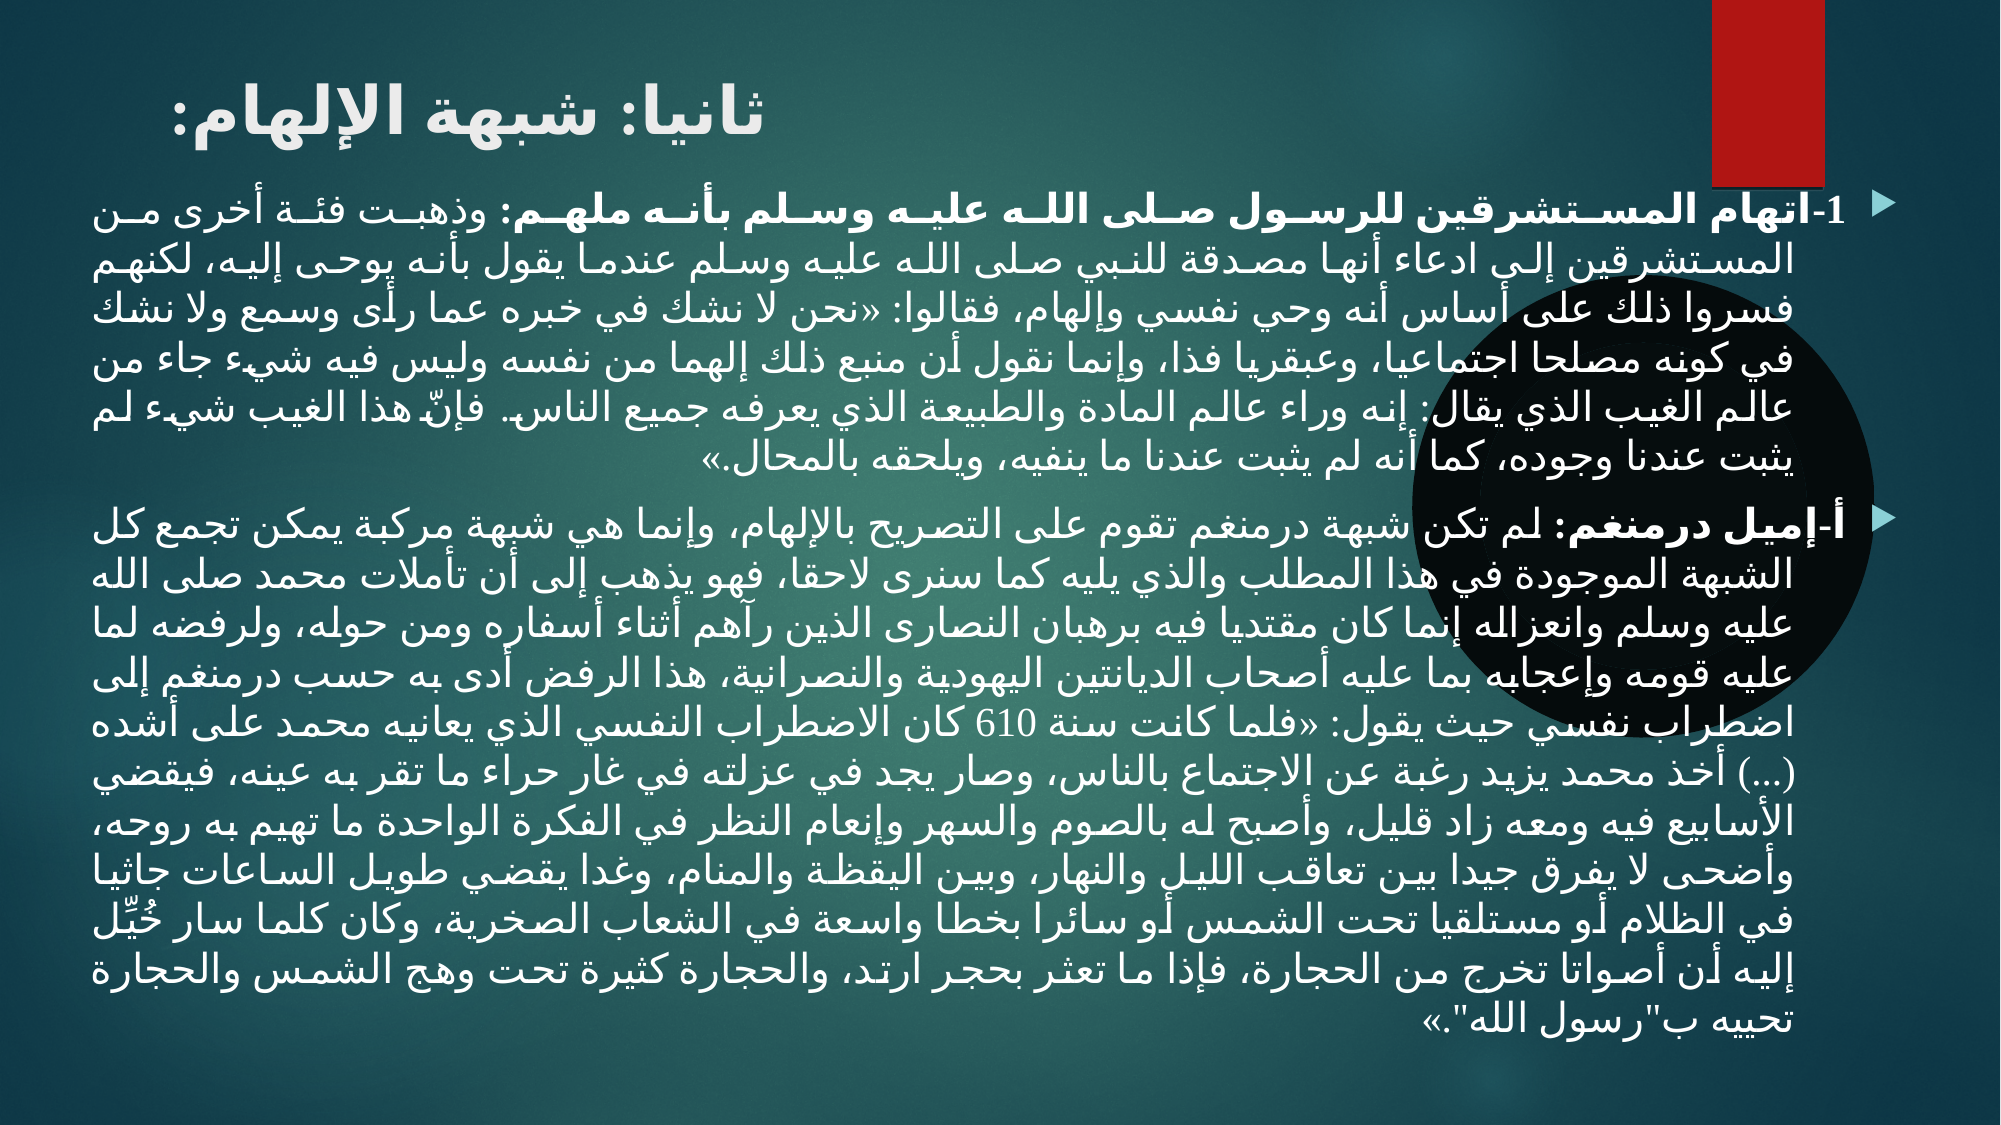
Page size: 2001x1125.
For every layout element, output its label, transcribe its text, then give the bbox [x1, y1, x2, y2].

title ثانيا: شبهة الإلهام: [137, 59, 1863, 175]
list 1-اتهام المستشرقين للرسول صلى الله عليه وسلم بأنه ملهم: وذهبت فئة أخرى من المستشرقين إلى ادعاء أنها مصدقة للنبي صلى الله عليه وسلم عندما يقول بأنه يوحى إليه، لكنهم فسروا ذلك على أساس أنه وحي نفسي وإلهام، فقالوا: «نحن لا نشك في خبره عما رأى وسمع ولا نشك في كونه مصلحا اجتماعيا، وعبقريا فذا، وإنما نقول أن منبع ذلك إلهما من نفسه وليس فيه شيء جاء من عالم الغيب الذي يقال: إنه وراء عالم المادة والطبيعة الذي يعرفه جميع الناس. فإنّ هذا الغيب شيء لم يثبت عندنا وجوده، كما أنه لم يثبت عندنا ما ينفيه، ويلحقه بالمحال.» أ-إميل درمنغم: لم تكن شبهة درمنغم تقوم على التصريح بالإلهام، وإنما هي شبهة مركبة يمكن تجمع كل الشبهة الموجودة في هذا المطلب والذي يليه كما سنرى لاحقا، فهو يذهب إلى أن تأملات محمد صلى الله عليه وسلم وانعزاله إنما كان مقتديا فيه برهبان النصارى الذين رآهم أثناء أسفاره ومن حوله، ولرفضه لما عليه قومه وإعجابه بما عليه أصحاب الديانتين اليهودية والنصرانية، هذا الرفض أدى به حسب درمنغم إلى اضطراب نفسي حيث يقول: «فلما كانت سنة 610 كان الاضطراب النفسي الذي يعانيه محمد على أشده (...) أخذ محمد يزيد رغبة عن الاجتماع بالناس، وصار يجد في عزلته في غار حراء ما تقر به عينه، فيقضي الأسابيع فيه ومعه زاد قليل، وأصبح له بالصوم والسهر وإنعام النظر في الفكرة الواحدة ما تهيم به روحه، وأضحى لا يفرق جيدا بين تعاقب الليل والنهار، وبين اليقظة والمنام، وغدا يقضي طويل الساعات جاثيا في الظلام أو مستلقيا تحت الشمس أو سائرا بخطا واسعة في الشعاب الصخرية، وكان كلما سار خُيِّل إليه أن أصواتا تخرج من الحجارة، فإذا ما تعثر بحجر ارتد، والحجارة كثيرة تحت وهج الشمس والحجارة تحييه ب"رسول الله".» [76, 175, 1912, 1059]
